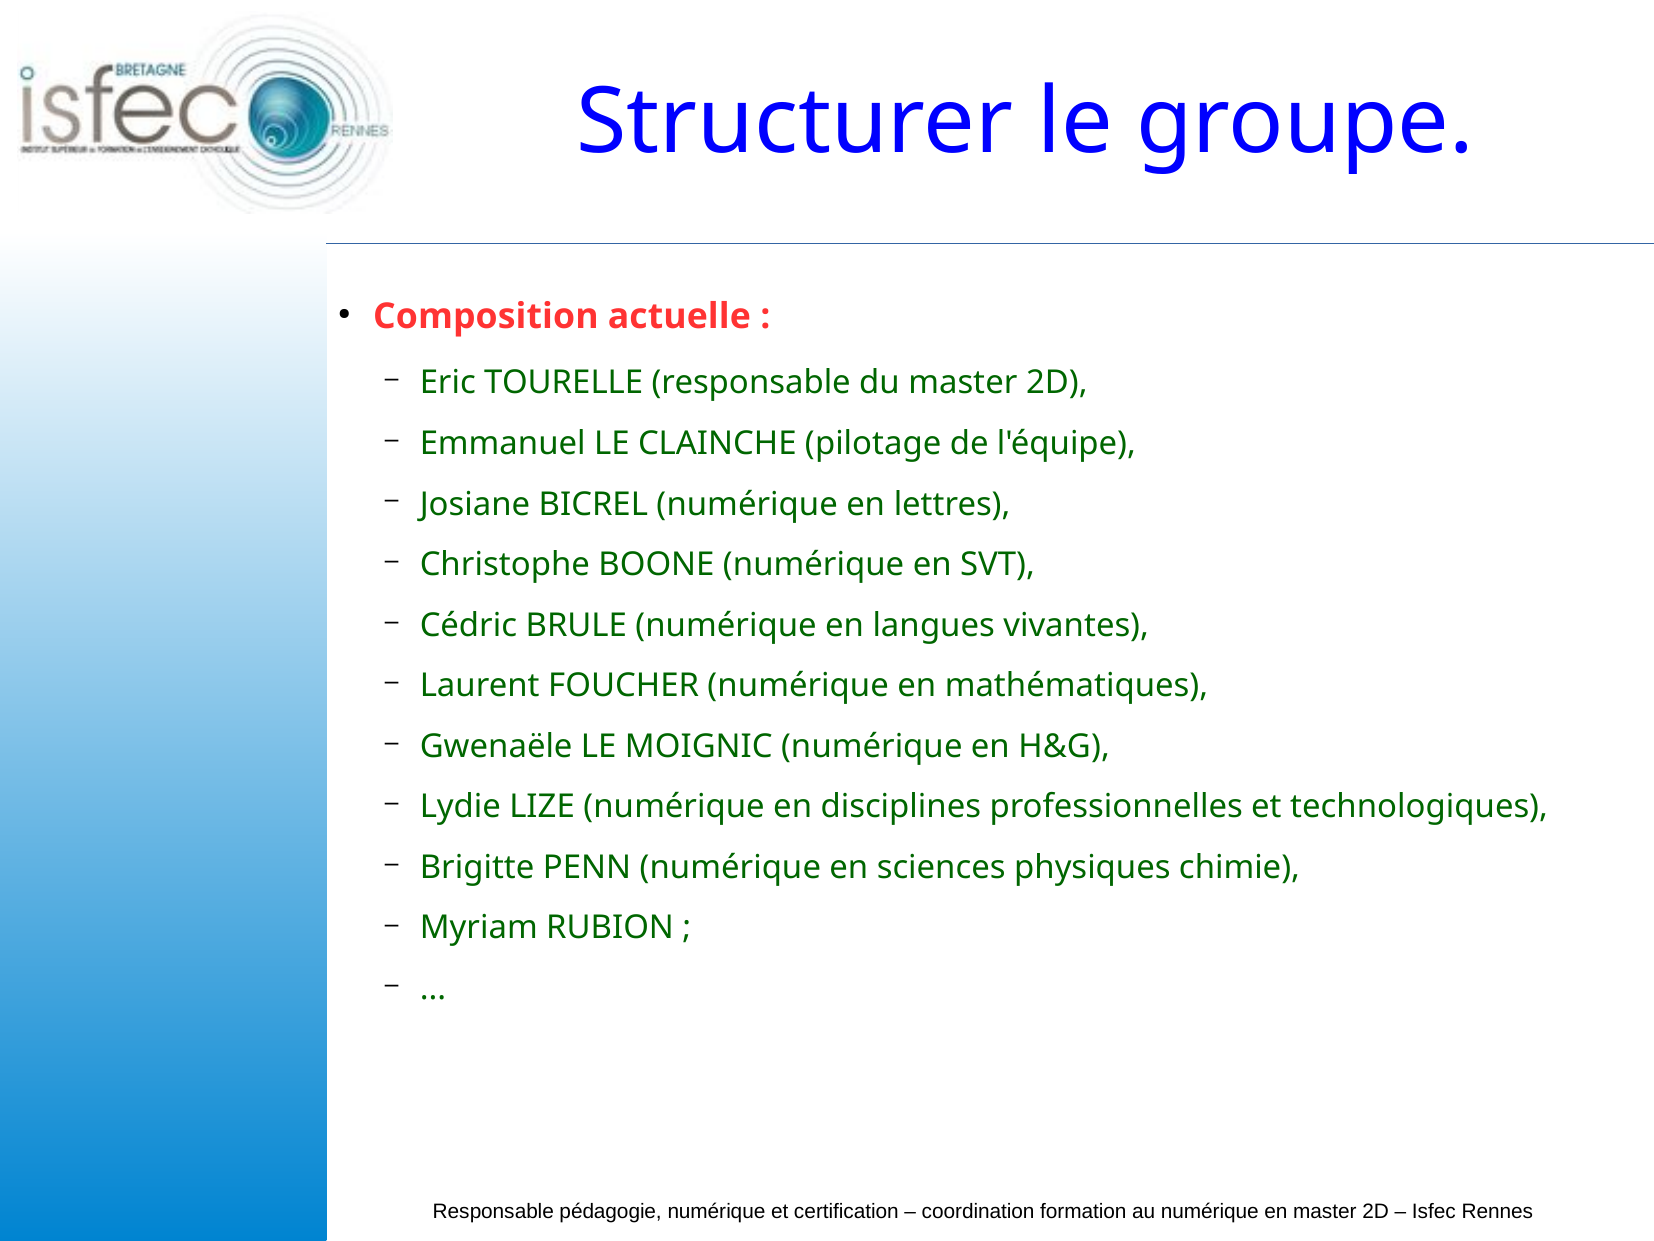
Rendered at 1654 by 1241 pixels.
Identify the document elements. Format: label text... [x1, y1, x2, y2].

list Composition actuelle : Eric TOURELLE (responsable du master 2D), Emmanuel LE CLAINCHE (pilotage de l'équipe), Josiane BICREL (numérique en lettres), Christophe BOONE (numérique en SVT), Cédric BRULE (numérique en langues vivantes), Laurent FOUCHER (numérique en mathématiques), Gwenaële LE MOIGNIC (numérique en H&G), Lydie LIZE (numérique en disciplines professionnelles et technologiques), Brigitte PENN (numérique en sciences physiques chimie), Myriam RUBION ; ... [326, 290, 1641, 1010]
title Structurer le groupe. [427, 13, 1624, 221]
picture [17, 11, 393, 214]
